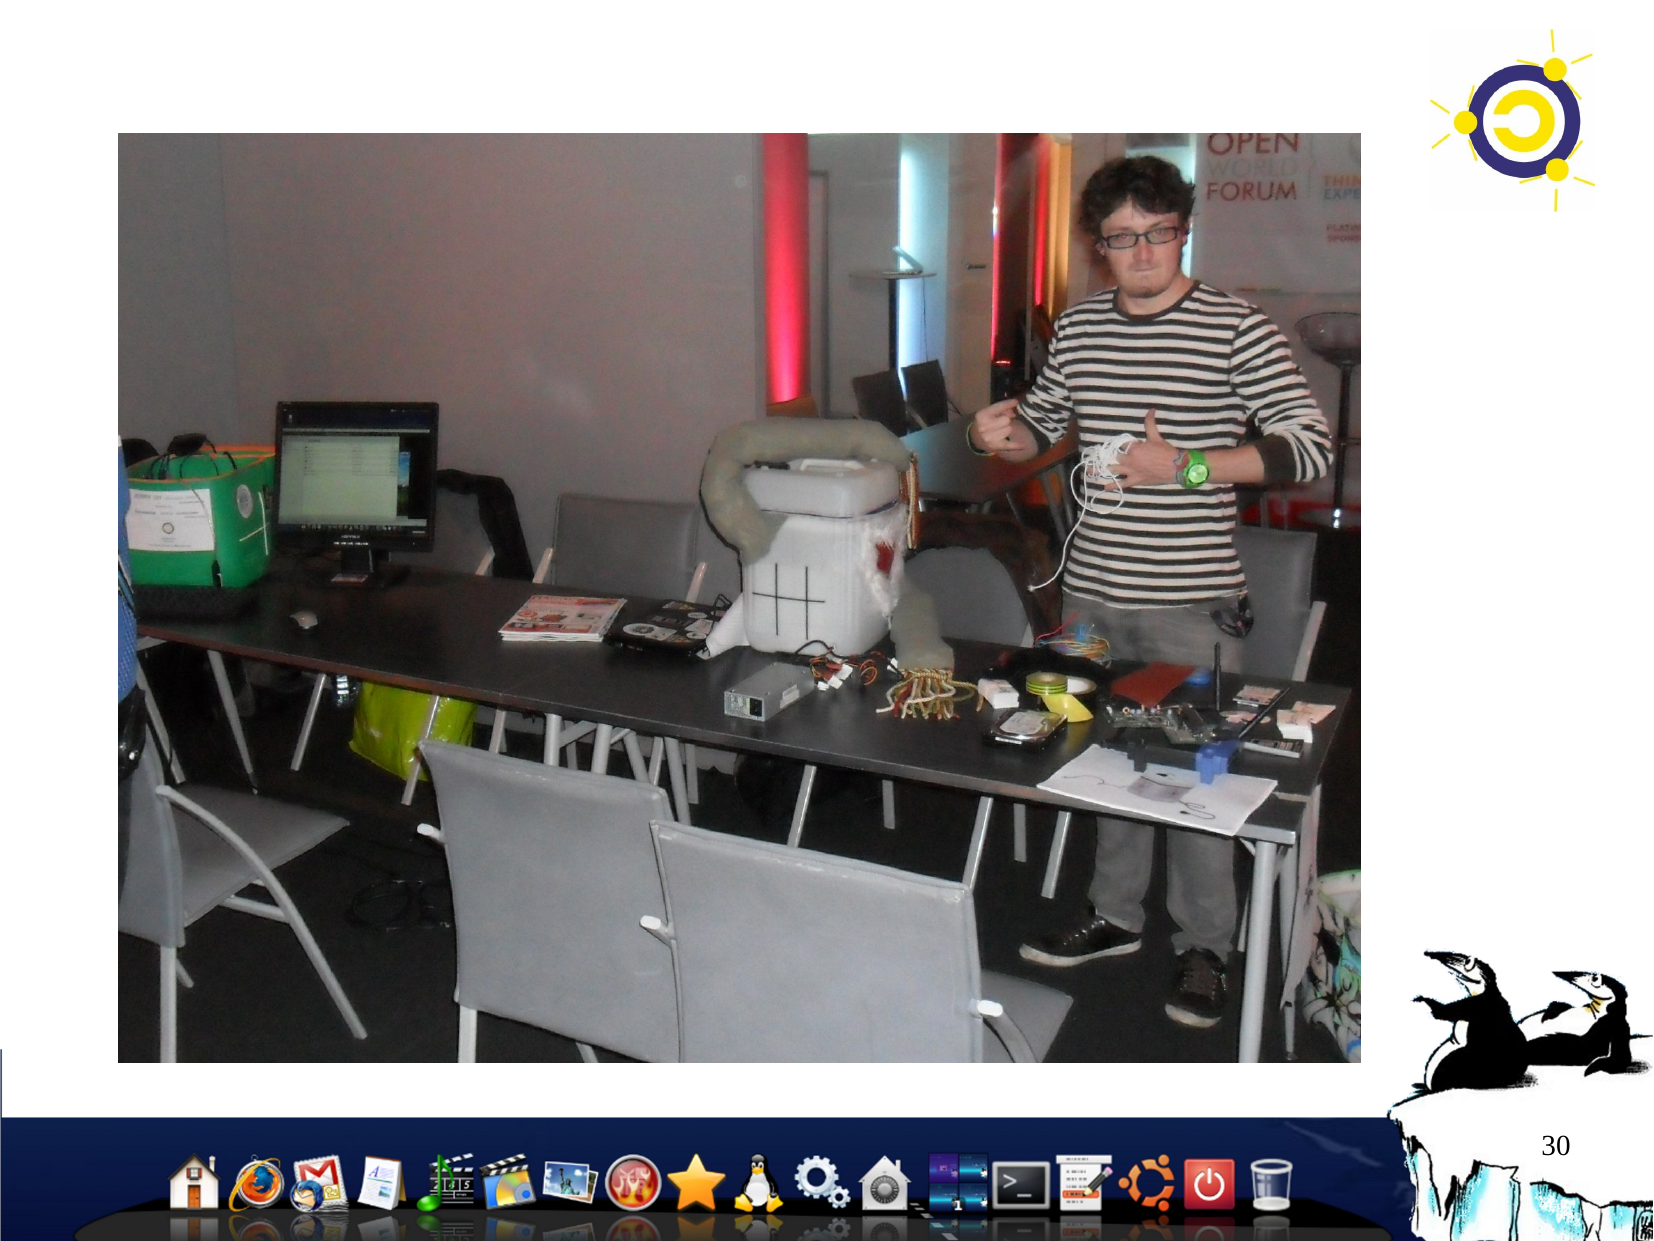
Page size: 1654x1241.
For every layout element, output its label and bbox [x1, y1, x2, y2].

list [82, 290, 1571, 1109]
picture [0, 29, 1653, 1241]
title [82, 49, 1571, 257]
